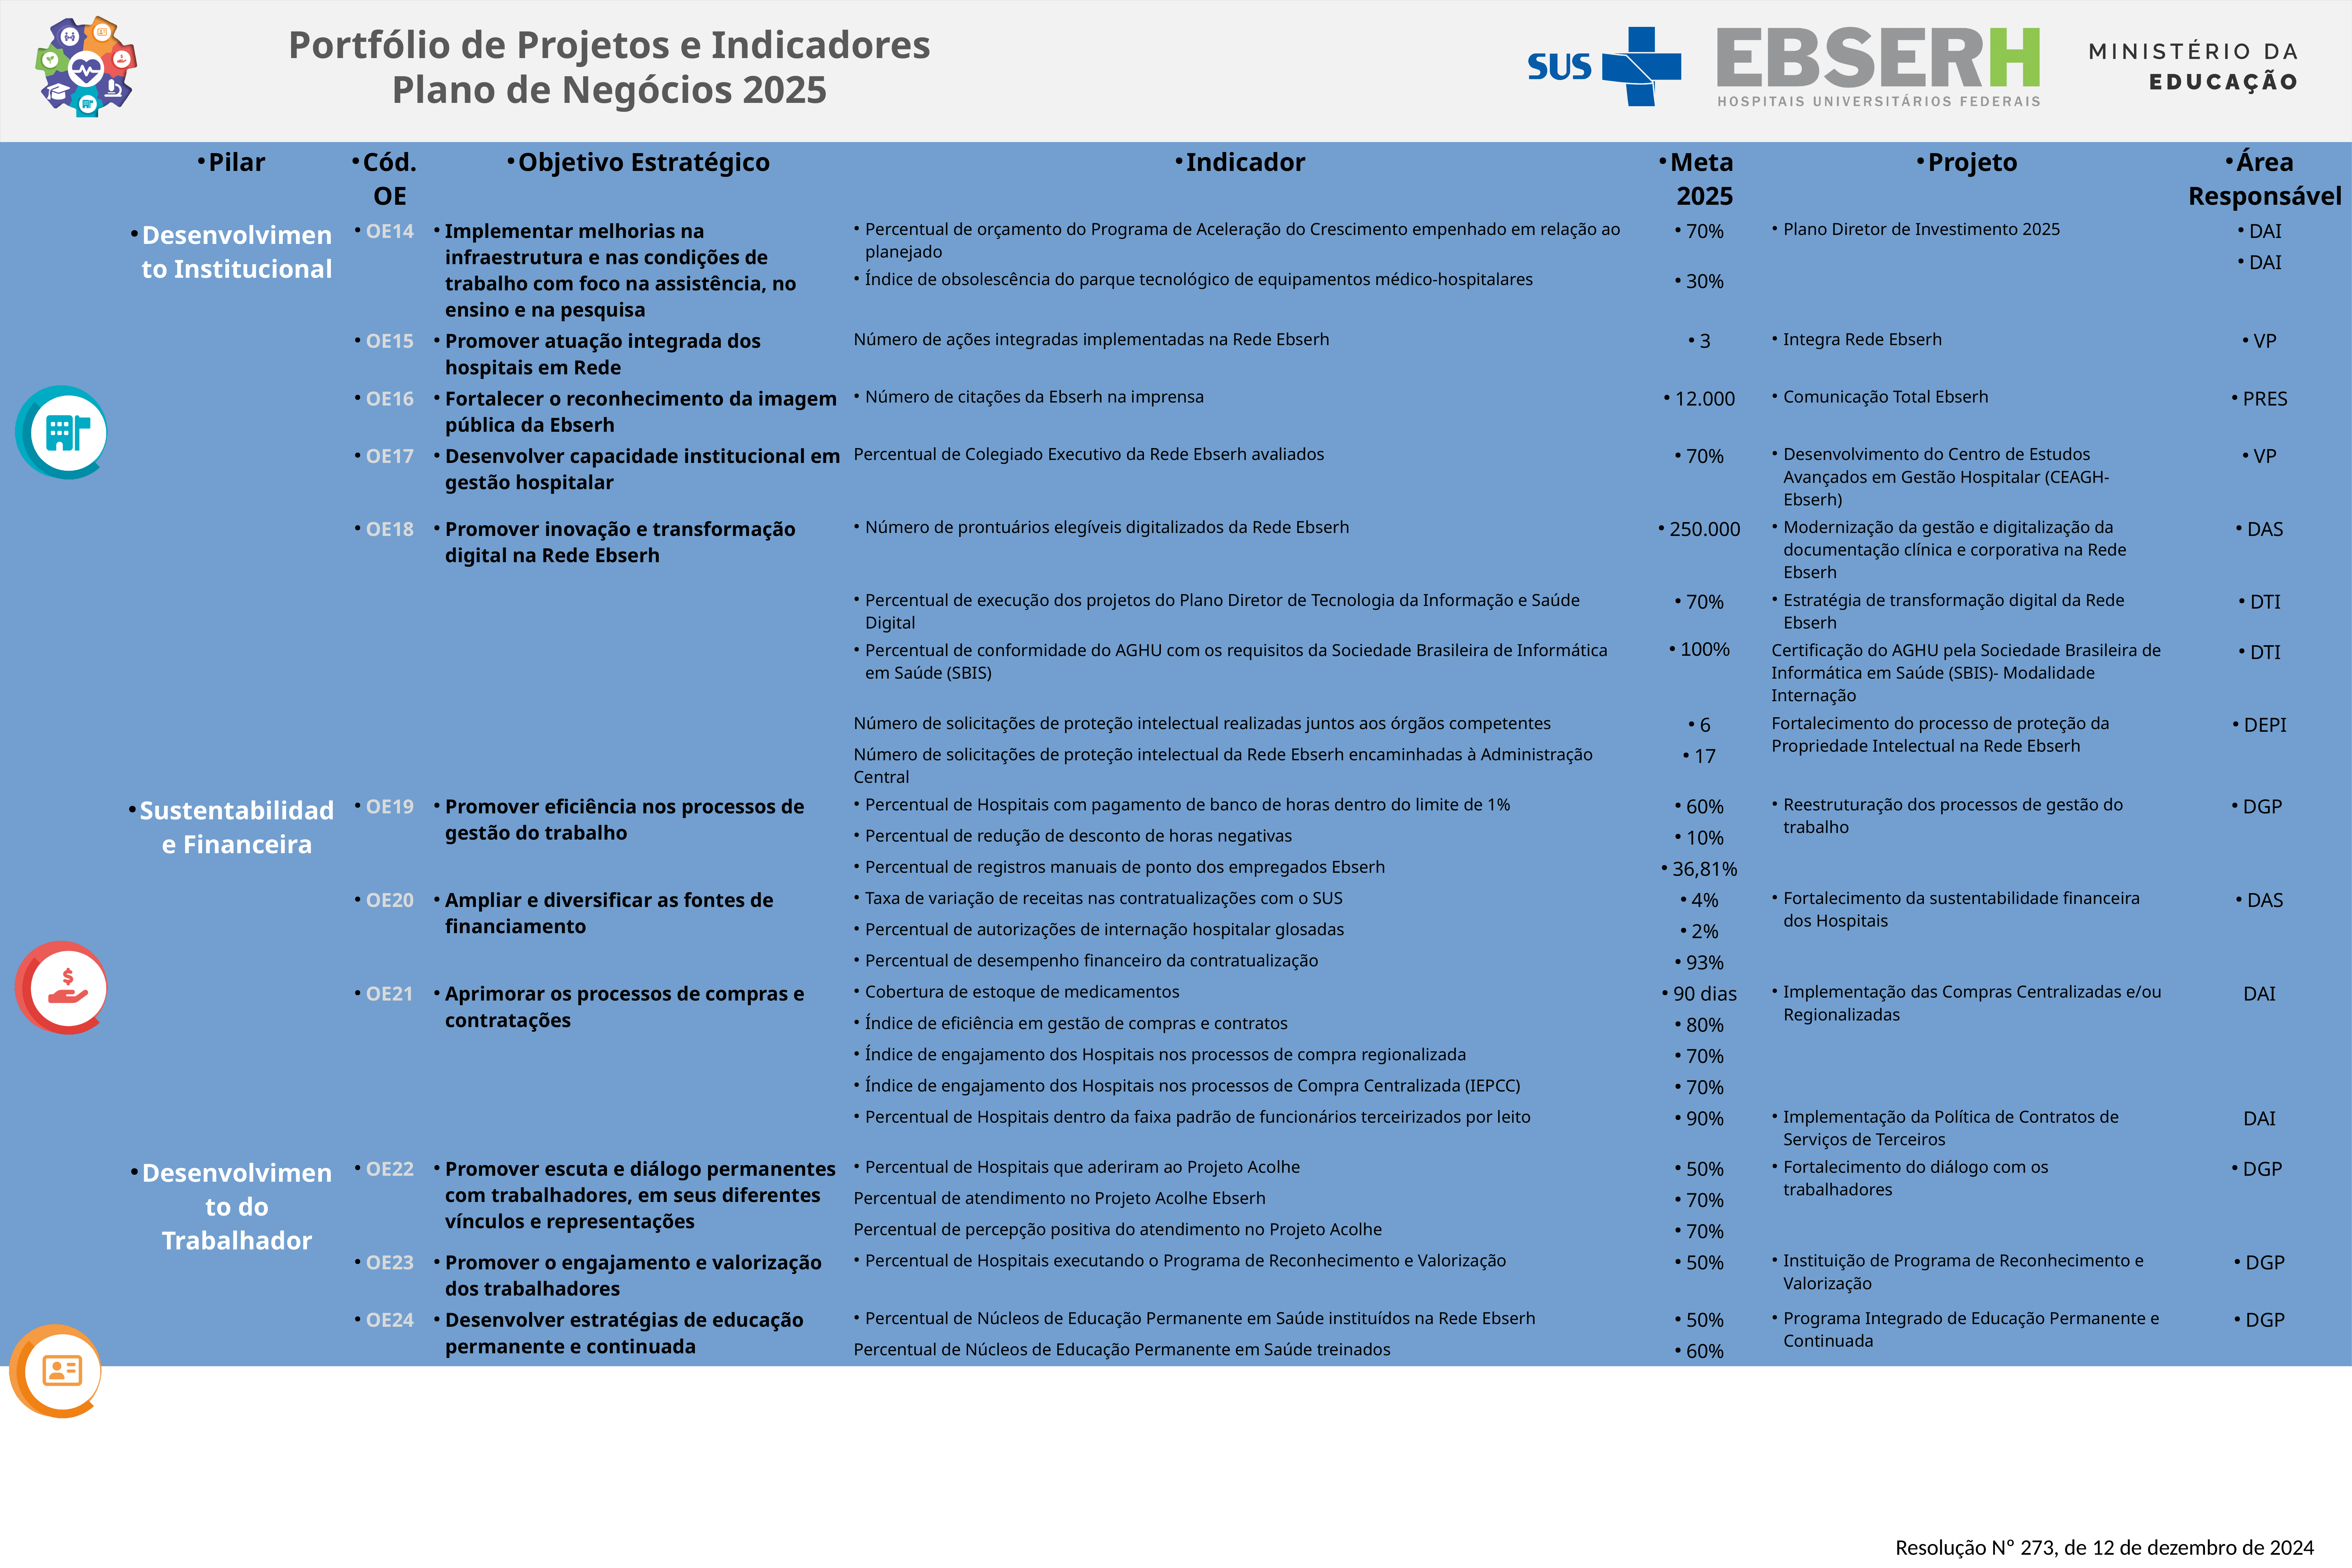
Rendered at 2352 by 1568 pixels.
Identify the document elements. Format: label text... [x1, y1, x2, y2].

table_header Indicador [849, 142, 1632, 215]
table_cell OE17 [340, 440, 428, 513]
table_cell OE15 [340, 325, 428, 383]
table_cell OE22 [340, 1153, 428, 1246]
table_cell DGP [2167, 1304, 2352, 1366]
table_cell Percentual de desempenho financeiro da contratualização [849, 946, 1632, 978]
table_cell Percentual de registros manuais de ponto dos empregados Ebserh [849, 853, 1632, 884]
table_cell 93% [1632, 946, 1767, 978]
table_cell Fortalecimento do processo de proteção da Propriedade Intelectual na Rede Ebserh [1767, 709, 2167, 790]
table_cell Percentual de autorizações de internação hospitalar glosadas [849, 915, 1632, 946]
table_cell Número de solicitações de proteção intelectual realizadas juntos aos órgãos competentes [849, 709, 1632, 740]
text_box Resolução Nº 273, de 12 de dezembro de 2024 [1891, 1530, 2349, 1562]
picture [1717, 27, 2297, 106]
table_cell Percentual de atendimento no Projeto Acolhe Ebserh [849, 1184, 1632, 1215]
table_cell Percentual de Colegiado Executivo da Rede Ebserh avaliados [849, 440, 1632, 513]
table_cell OE16 [340, 383, 428, 440]
table_cell DGP [2167, 790, 2352, 884]
table_cell OE18 [340, 513, 428, 790]
table_cell 70% [1632, 1040, 1767, 1071]
table_cell Desenvolvimento do Centro de Estudos Avançados em Gestão Hospitalar (CEAGH-Ebserh) [1767, 440, 2167, 513]
table_cell 70% [1632, 586, 1767, 636]
table_cell 60% [1632, 1335, 1767, 1366]
table_header Projeto [1767, 142, 2167, 215]
table_cell Estratégia de transformação digital da Rede Ebserh [1767, 586, 2167, 636]
table_cell Cobertura de estoque de medicamentos [849, 978, 1632, 1009]
picture [1528, 27, 1681, 106]
table_cell DAI [2167, 215, 2352, 246]
table_cell Número de ações integradas implementadas na Rede Ebserh [849, 325, 1632, 383]
picture [0, 1316, 110, 1426]
table_cell OE21 [340, 978, 428, 1153]
table_cell PRES [2167, 383, 2352, 440]
table_cell 10% [1632, 822, 1767, 853]
table_cell Percentual de Núcleos de Educação Permanente em Saúde treinados [849, 1335, 1632, 1366]
table_cell DAI [2167, 978, 2352, 1102]
table_cell Percentual de Hospitais que aderiram ao Projeto Acolhe [849, 1153, 1632, 1184]
table_cell Índice de eficiência em gestão de compras e contratos [849, 1009, 1632, 1040]
table_cell DTI [2167, 586, 2352, 636]
table_cell Taxa de variação de receitas nas contratualizações com o SUS [849, 884, 1632, 915]
table_cell 2% [1632, 915, 1767, 946]
picture [6, 377, 116, 487]
table_cell OE24 [340, 1304, 428, 1366]
table_cell Promover escuta e diálogo permanentes com trabalhadores, em seus diferentes vínculos e representações [428, 1153, 849, 1246]
table_cell DGP [2167, 1153, 2352, 1246]
table_cell Percentual de percepção positiva do atendimento no Projeto Acolhe [849, 1215, 1632, 1246]
table_cell DTI [2167, 636, 2352, 709]
table_cell 17 [1632, 740, 1767, 790]
table_header Objetivo Estratégico [428, 142, 849, 215]
table_cell Implementação da Política de Contratos de Serviços de Terceiros [1767, 1102, 2167, 1153]
table_cell Número de solicitações de proteção intelectual da Rede Ebserh encaminhadas à Administração Central [849, 740, 1632, 790]
table_cell DAI [2167, 1102, 2352, 1153]
table_cell DEPI [2167, 709, 2352, 790]
table_cell Percentual de Hospitais dentro da faixa padrão de funcionários terceirizados por leito [849, 1102, 1632, 1153]
table_header Área Responsável [2167, 142, 2352, 215]
table_cell 90% [1632, 1102, 1767, 1153]
table_cell Modernização da gestão e digitalização da documentação clínica e corporativa na Rede Ebserh [1767, 513, 2167, 586]
table_cell 70% [1632, 1215, 1767, 1246]
table_cell Promover o engajamento e valorização dos trabalhadores [428, 1246, 849, 1304]
table_cell Número de citações da Ebserh na imprensa [849, 383, 1632, 440]
table_cell OE19 [340, 790, 428, 884]
table_cell [0, 790, 123, 1153]
table_cell Percentual de Núcleos de Educação Permanente em Saúde instituídos na Rede Ebserh [849, 1304, 1632, 1335]
table_cell 70% [1632, 440, 1767, 513]
table_cell Índice de obsolescência do parque tecnológico de equipamentos médico-hospitalares [849, 265, 1632, 325]
table_cell 100% [1632, 636, 1767, 709]
table_cell Percentual de redução de desconto de horas negativas [849, 822, 1632, 853]
table_cell Implementar melhorias na infraestrutura e nas condições de trabalho com foco na assistência, no ensino e na pesquisa [428, 215, 849, 325]
table_cell 50% [1632, 1153, 1767, 1184]
table_cell 30% [1632, 265, 1767, 325]
table_cell [0, 1153, 123, 1366]
table_cell 12.000 [1632, 383, 1767, 440]
table_cell VP [2167, 325, 2352, 383]
picture [6, 933, 116, 1042]
table_cell Índice de engajamento dos Hospitais nos processos de Compra Centralizada (IEPCC) [849, 1071, 1632, 1102]
table_cell 4% [1632, 884, 1767, 915]
table_cell OE20 [340, 884, 428, 978]
table_cell [0, 215, 123, 790]
table_cell 36,81% [1632, 853, 1767, 884]
table_cell Instituição de Programa de Reconhecimento e Valorização [1767, 1246, 2167, 1304]
table_cell Percentual de Hospitais com pagamento de banco de horas dentro do limite de 1% [849, 790, 1632, 822]
table_cell DAS [2167, 513, 2352, 586]
table_cell DAI [2167, 246, 2352, 325]
table_cell Implementação das Compras Centralizadas e/ou Regionalizadas [1767, 978, 2167, 1102]
table_cell Fortalecimento do diálogo com os trabalhadores [1767, 1153, 2167, 1246]
table_cell Índice de engajamento dos Hospitais nos processos de compra regionalizada [849, 1040, 1632, 1071]
table_cell Programa Integrado de Educação Permanente e Continuada [1767, 1304, 2167, 1366]
picture [33, 9, 138, 121]
table_header [0, 142, 123, 215]
table_header Pilar [123, 142, 340, 215]
table_cell Percentual de Hospitais executando o Programa de Reconhecimento e Valorização [849, 1246, 1632, 1304]
table_header Meta 2025 [1632, 142, 1767, 215]
table_cell Desenvolver capacidade institucional em gestão hospitalar [428, 440, 849, 513]
table_cell Fortalecer o reconhecimento da imagem pública da Ebserh [428, 383, 849, 440]
table_cell Reestruturação dos processos de gestão do trabalho [1767, 790, 2167, 884]
table_cell 80% [1632, 1009, 1767, 1040]
table_cell OE23 [340, 1246, 428, 1304]
table_cell 6 [1632, 709, 1767, 740]
table_cell Desenvolvimento Institucional [123, 215, 340, 790]
table_cell Promover eficiência nos processos de gestão do trabalho [428, 790, 849, 884]
table_cell Percentual de orçamento do Programa de Aceleração do Crescimento empenhado em relação ao planejado [849, 215, 1632, 265]
table_cell Aprimorar os processos de compras e contratações [428, 978, 849, 1153]
table_cell Certificação do AGHU pela Sociedade Brasileira de Informática em Saúde (SBIS)- Modalidade Internação [1767, 636, 2167, 709]
table_cell 70% [1632, 1184, 1767, 1215]
table_cell OE14 [340, 215, 428, 325]
table_cell 70% [1632, 215, 1767, 265]
table_cell Promover inovação e transformação digital na Rede Ebserh [428, 513, 849, 790]
table_cell Integra Rede Ebserh [1767, 325, 2167, 383]
table_cell Desenvolvimento do Trabalhador [123, 1153, 340, 1366]
table_cell Fortalecimento da sustentabilidade financeira dos Hospitais [1767, 884, 2167, 978]
table_cell 250.000 [1632, 513, 1767, 586]
table_cell Desenvolver estratégias de educação permanente e continuada [428, 1304, 849, 1366]
table_cell 50% [1632, 1304, 1767, 1335]
table_cell Comunicação Total Ebserh [1767, 383, 2167, 440]
table_cell Número de prontuários elegíveis digitalizados da Rede Ebserh [849, 513, 1632, 586]
table_cell 3 [1632, 325, 1767, 383]
table_cell 90 dias [1632, 978, 1767, 1009]
table_cell 50% [1632, 1246, 1767, 1304]
table_cell Plano Diretor de Investimento 2025 [1767, 215, 2167, 325]
table_cell Sustentabilidade Financeira [123, 790, 340, 1153]
table_cell Promover atuação integrada dos hospitais em Rede [428, 325, 849, 383]
text_box [0, 0, 2352, 142]
table_header Cód. OE [340, 142, 428, 215]
table_cell 60% [1632, 790, 1767, 822]
table_cell Ampliar e diversificar as fontes de financiamento [428, 884, 849, 978]
text_box Portfólio de Projetos e Indicadores Plano de Negócios 2025 [138, 9, 1176, 74]
table_cell VP [2167, 440, 2352, 513]
table_cell Percentual de execução dos projetos do Plano Diretor de Tecnologia da Informação e Saúde Digital [849, 586, 1632, 636]
table_cell DGP [2167, 1246, 2352, 1304]
table_cell DAS [2167, 884, 2352, 978]
table_cell Percentual de conformidade do AGHU com os requisitos da Sociedade Brasileira de Informática em Saúde (SBIS) [849, 636, 1632, 709]
table_cell 70% [1632, 1071, 1767, 1102]
